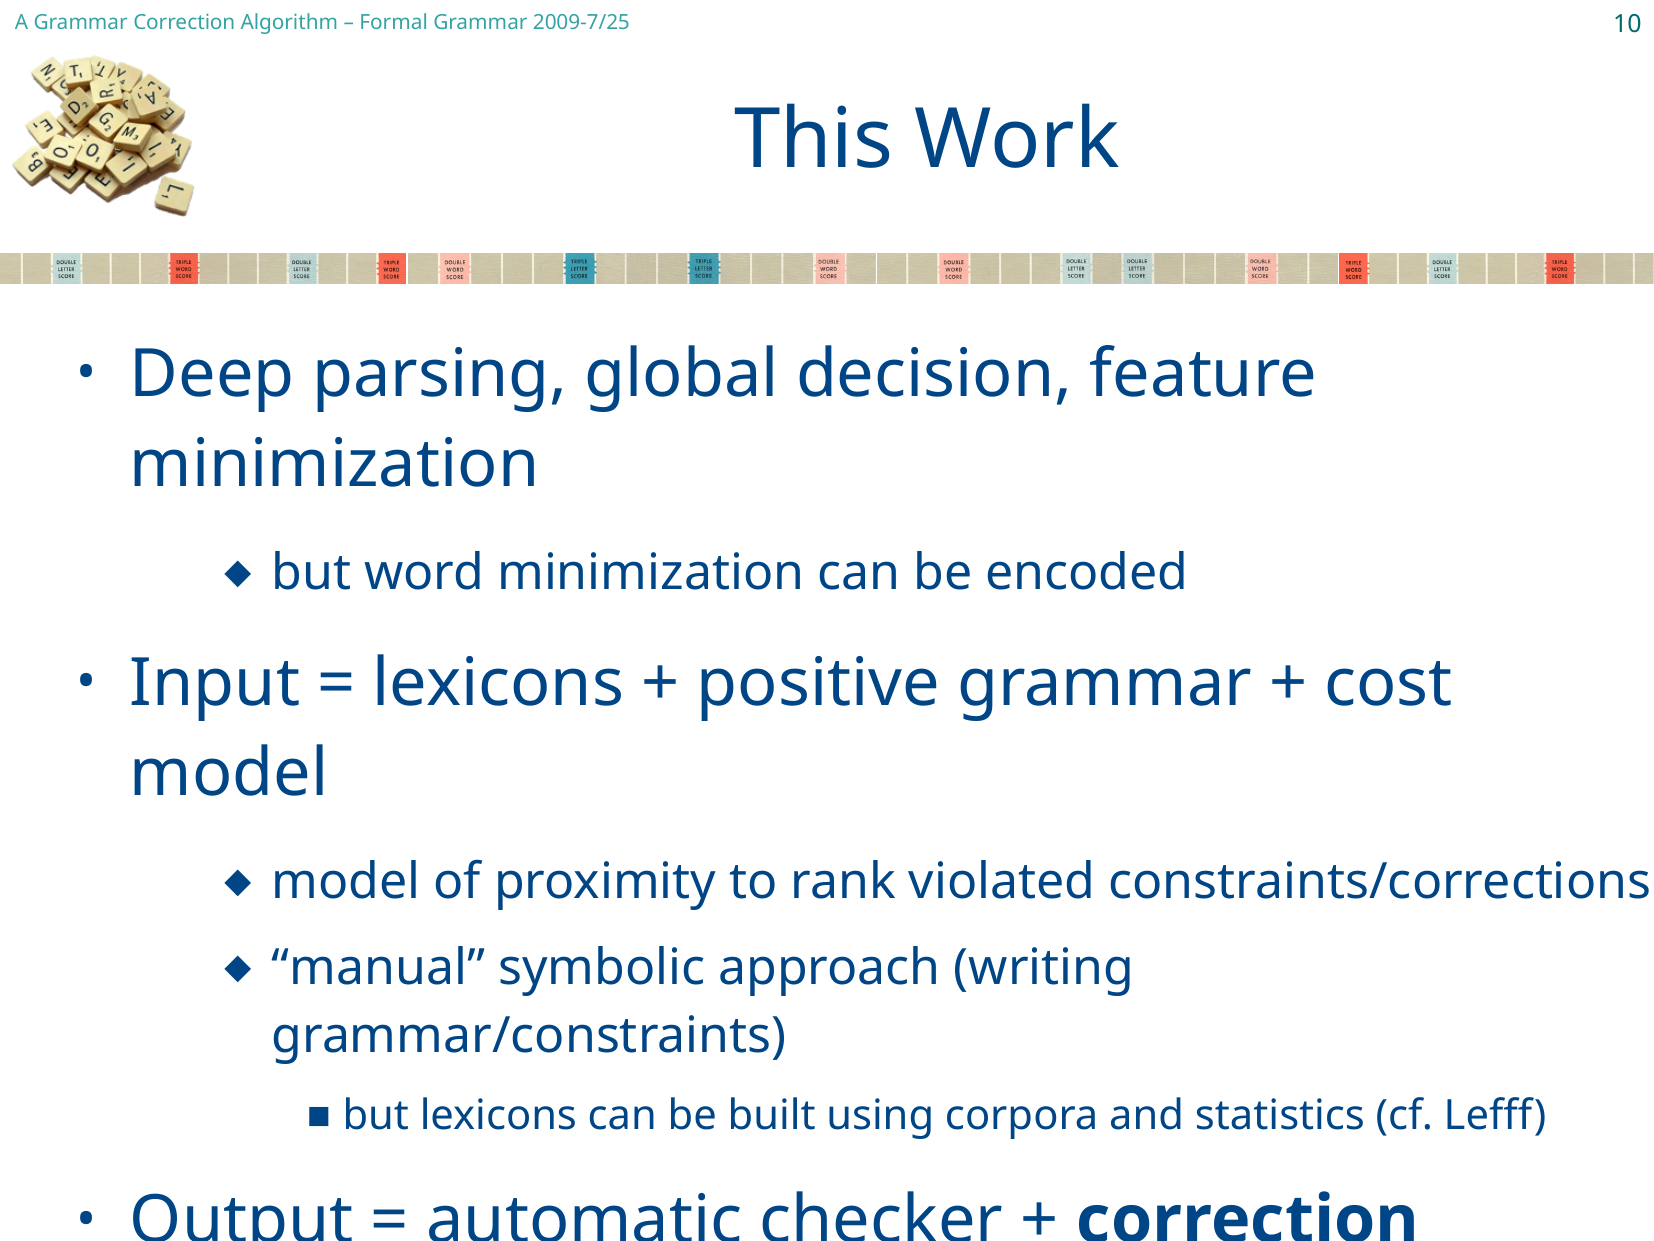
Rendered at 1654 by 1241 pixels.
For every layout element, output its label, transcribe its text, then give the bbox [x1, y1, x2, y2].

title This Work [218, 31, 1636, 239]
picture [11, 53, 195, 219]
picture [1339, 253, 1654, 284]
picture [0, 253, 406, 284]
picture [408, 253, 876, 284]
list Deep parsing, global decision, feature minimization but word minimization can be encoded Input = lexicons + positive grammar + cost model model of proximity to rank violated constraints/corrections “manual” symbolic approach (writing grammar/constraints) but lexicons can be built using corpora and statistics (cf. Lefff) Output = automatic checker + correction proposer no specific correction operation to write for each rule the linguist can focus on linguistic matters [59, 324, 1654, 1211]
picture [877, 253, 1338, 284]
